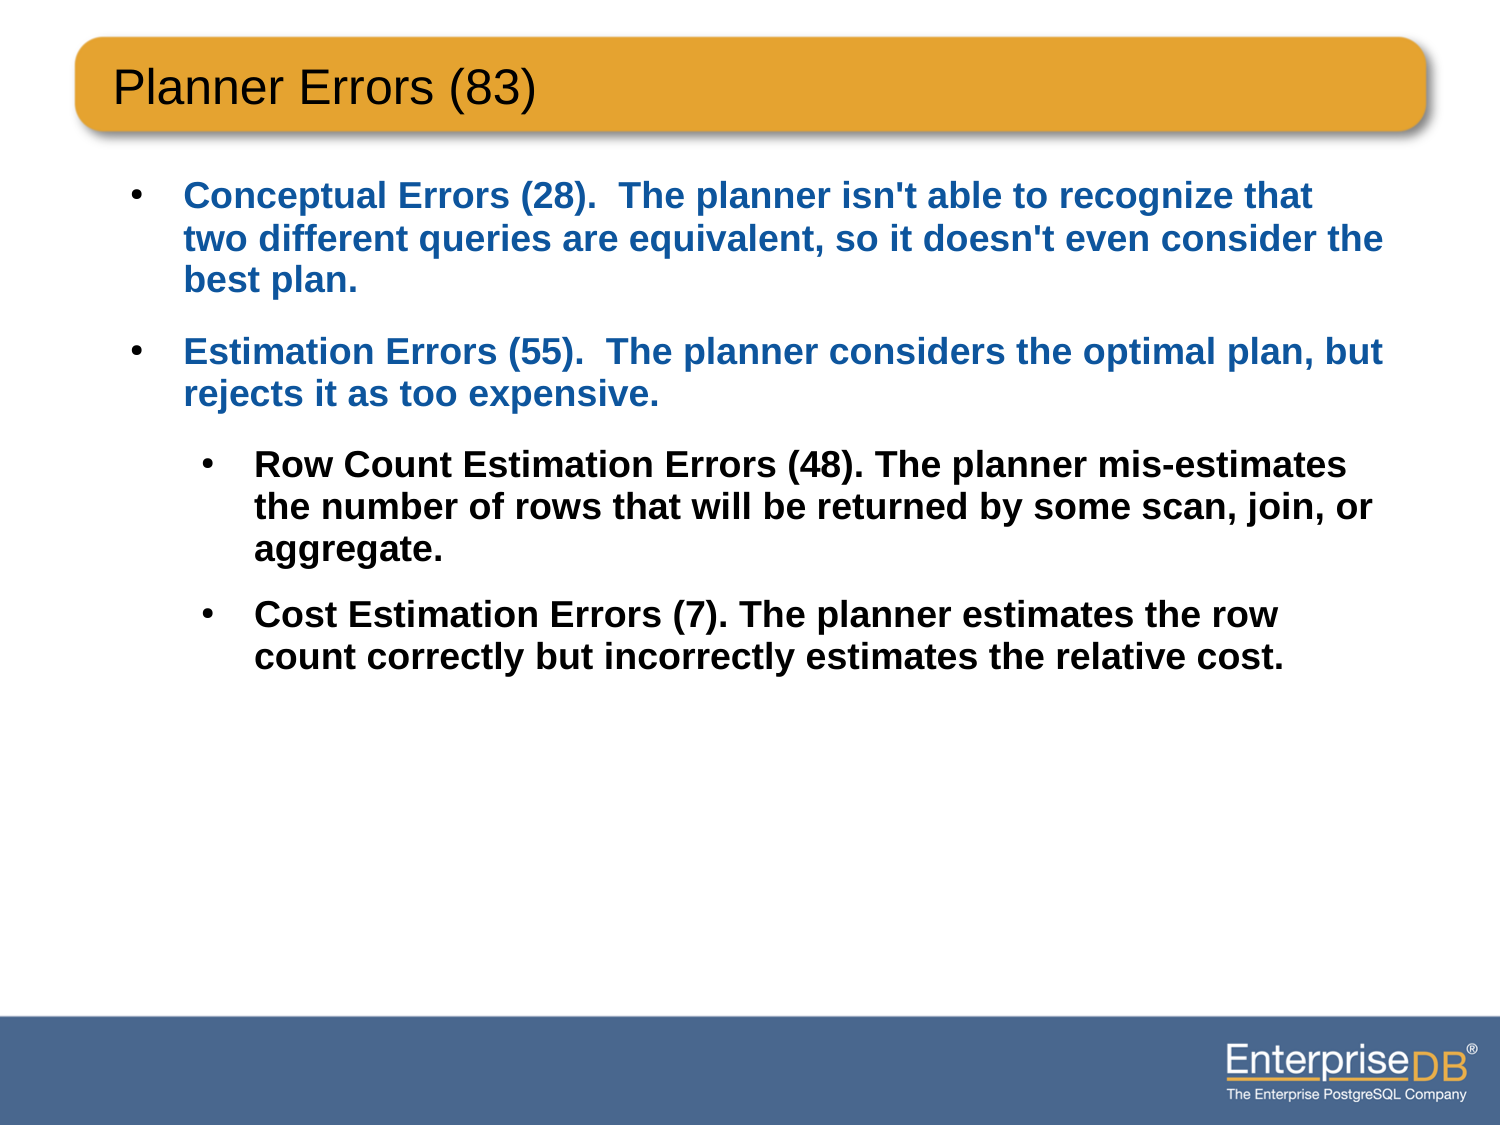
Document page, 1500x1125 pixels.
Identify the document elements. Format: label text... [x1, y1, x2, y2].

title Planner Errors (83) [112, 37, 1388, 138]
picture [0, 0, 1500, 1125]
list Conceptual Errors (28). The planner isn't able to recognize that two different queries are equivalent, so it doesn't even consider the best plan. Estimation Errors (55). The planner considers the optimal plan, but rejects it as too expensive. Row Count Estimation Errors (48). The planner mis-estimates the number of rows that will be returned by some scan, join, or aggregate. Cost Estimation Errors (7). The planner estimates the row count correctly but incorrectly estimates the relative cost. [112, 174, 1388, 948]
